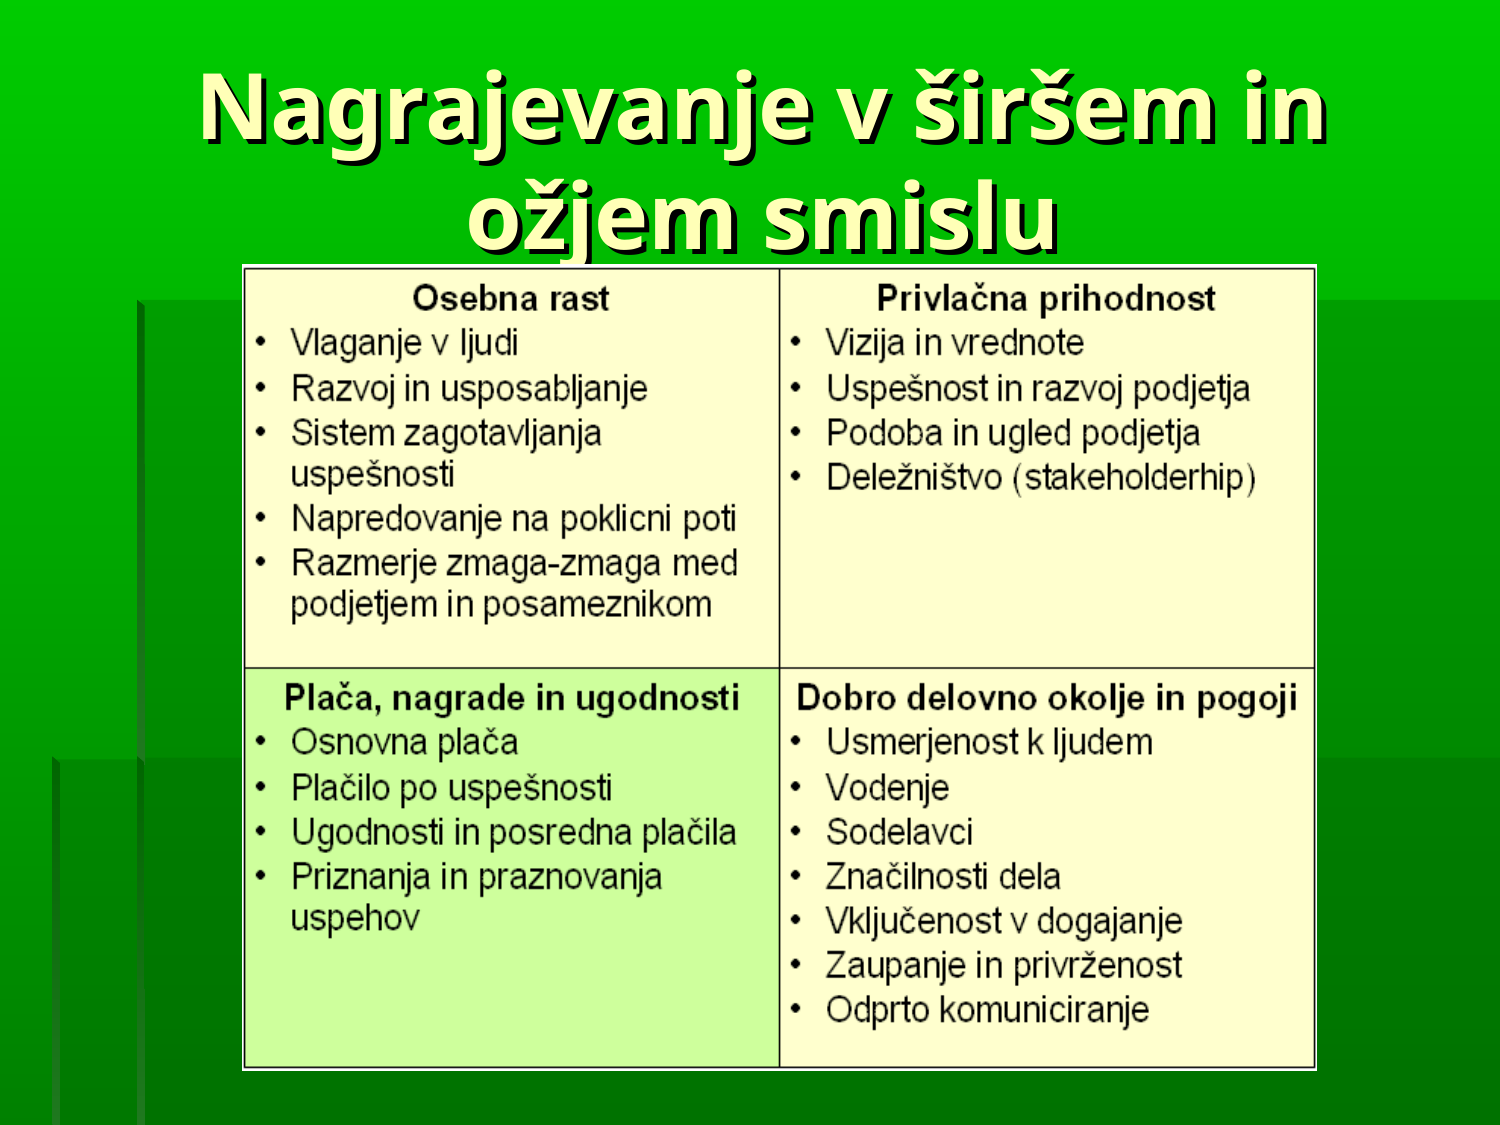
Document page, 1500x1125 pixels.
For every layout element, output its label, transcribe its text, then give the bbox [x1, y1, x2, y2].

title Nagrajevanje v širšem in ožjem smislu [75, 40, 1451, 276]
text_box [242, 264, 1317, 1071]
